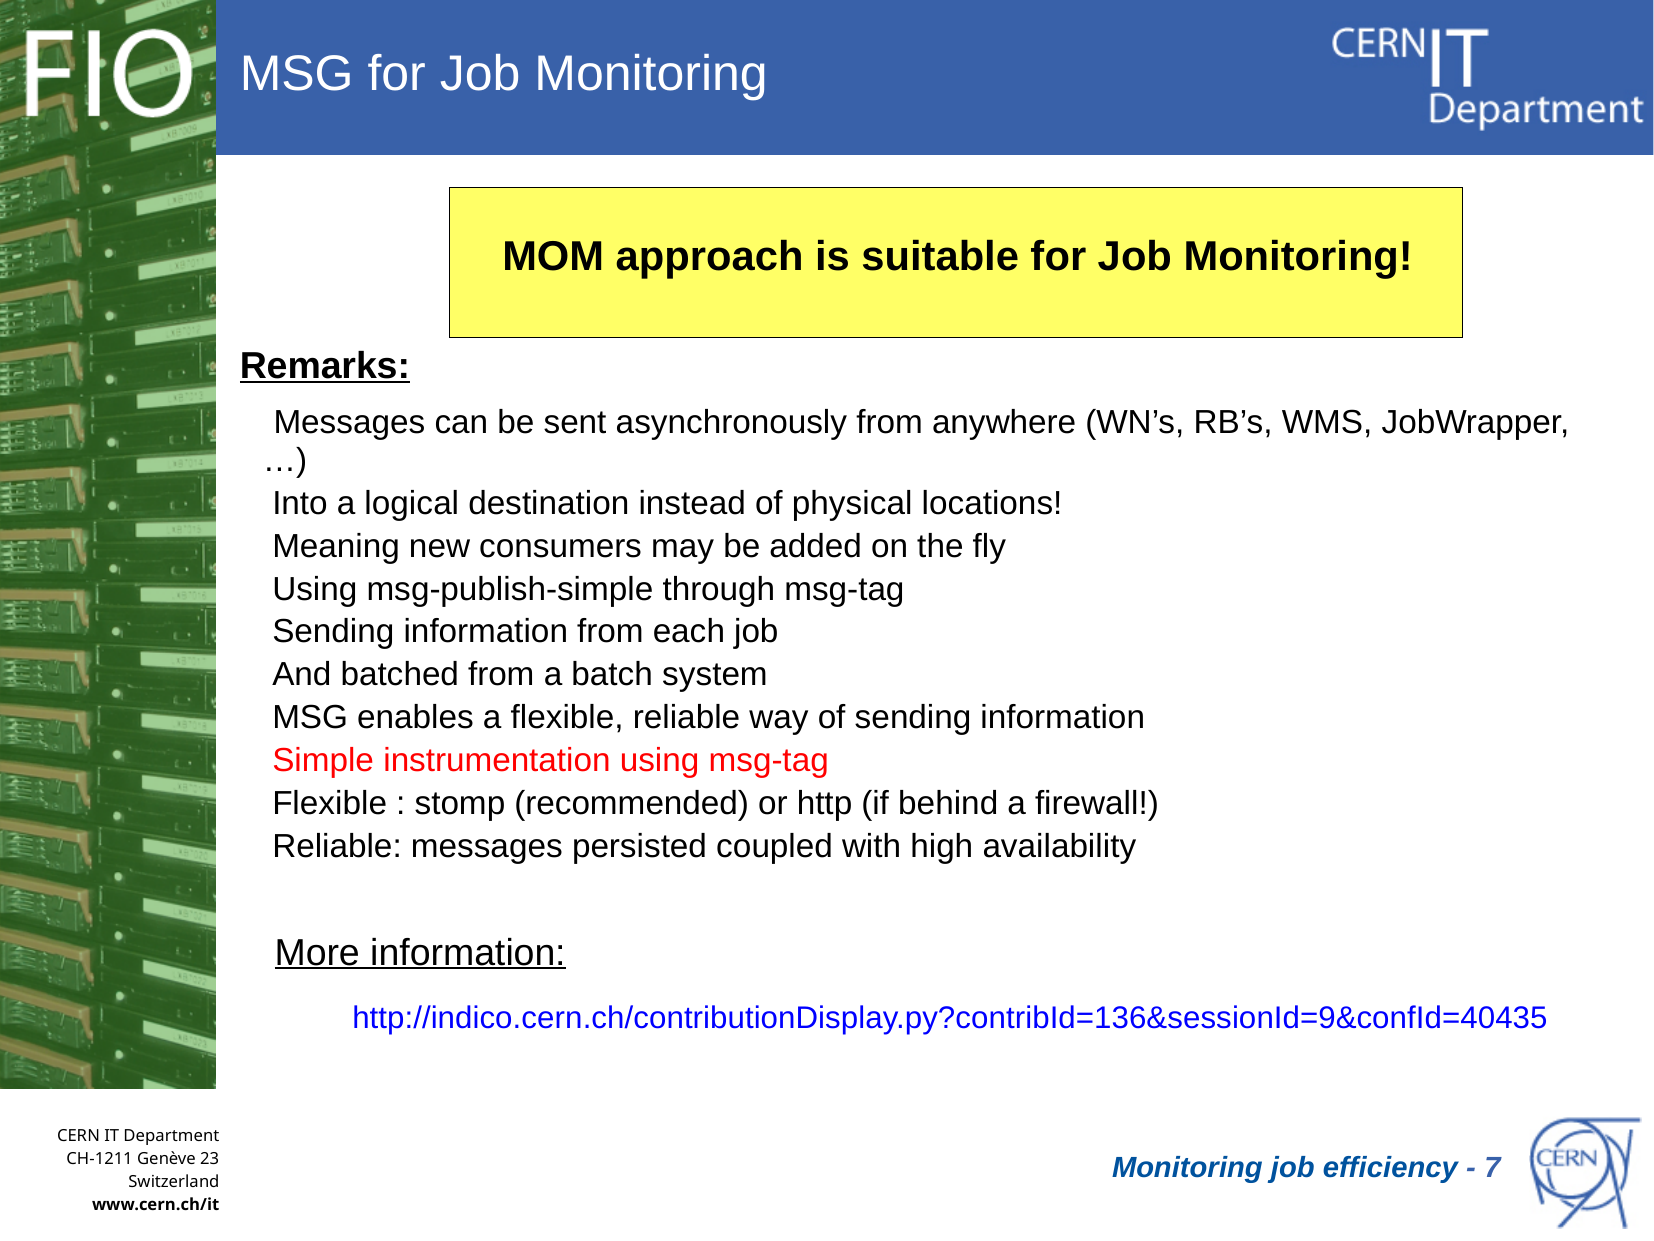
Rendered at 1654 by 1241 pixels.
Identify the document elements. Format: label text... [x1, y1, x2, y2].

text_box Remarks: [225, 337, 426, 395]
text_box MOM approach is suitable for Job Monitoring! [487, 225, 1501, 338]
text_box http://indico.cern.ch/contributionDisplay.py?contribId=136&sessionId=9&confId=40435 [337, 993, 1576, 1051]
text_box More information: [259, 923, 581, 981]
picture [216, 0, 1654, 155]
picture [1529, 1116, 1642, 1229]
text_box Messages can be sent asynchronously from anywhere (WN’s, RB’s, WMS, JobWrapper, …) Into a logical destination instead of physical locations! Meaning new consumers may be added on the fly Using msg-publish-simple through msg-tag Sending information from each job And batched from a batch system MSG enables a flexible, reliable way of sending information Simple instrumentation using msg-tag Flexible : stomp (recommended) or http (if behind a firewall!) Reliable: messages persisted coupled with high availability [248, 332, 1599, 925]
text_box [449, 187, 1463, 332]
text_box MSG for Job Monitoring [225, 37, 1121, 113]
